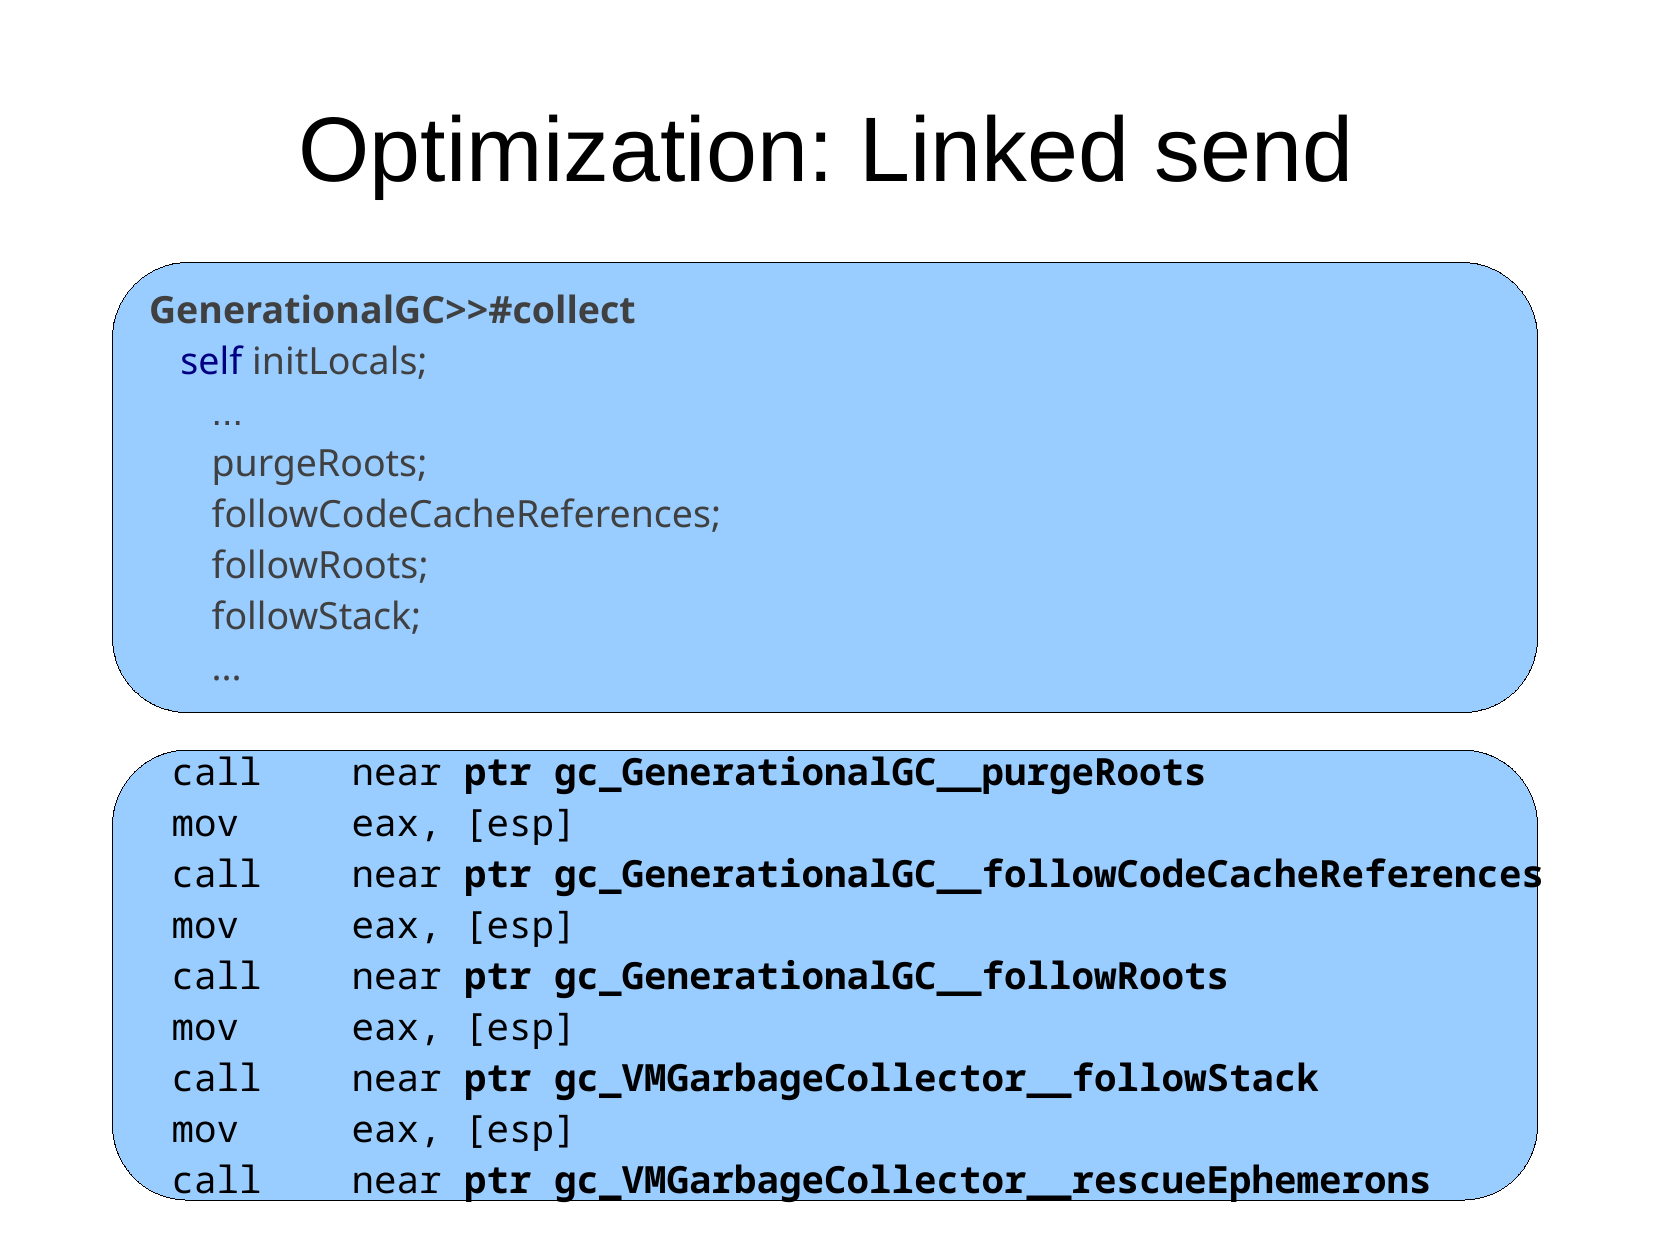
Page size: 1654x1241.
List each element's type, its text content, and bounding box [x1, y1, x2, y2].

text_box call near ptr gc_GenerationalGC__purgeRoots mov eax, [esp] call near ptr gc_GenerationalGC__followCodeCacheReferences mov eax, [esp] call near ptr gc_GenerationalGC__followRoots mov eax, [esp] call near ptr gc_VMGarbageCollector__followStack mov eax, [esp] call near ptr gc_VMGarbageCollector__rescueEphemerons [112, 750, 1538, 1201]
text_box GenerationalGC>>#collect self initLocals; ... purgeRoots; followCodeCacheReferences; followRoots; followStack; ... [112, 262, 1538, 713]
text_box Optimization: Linked send [143, 91, 1511, 209]
